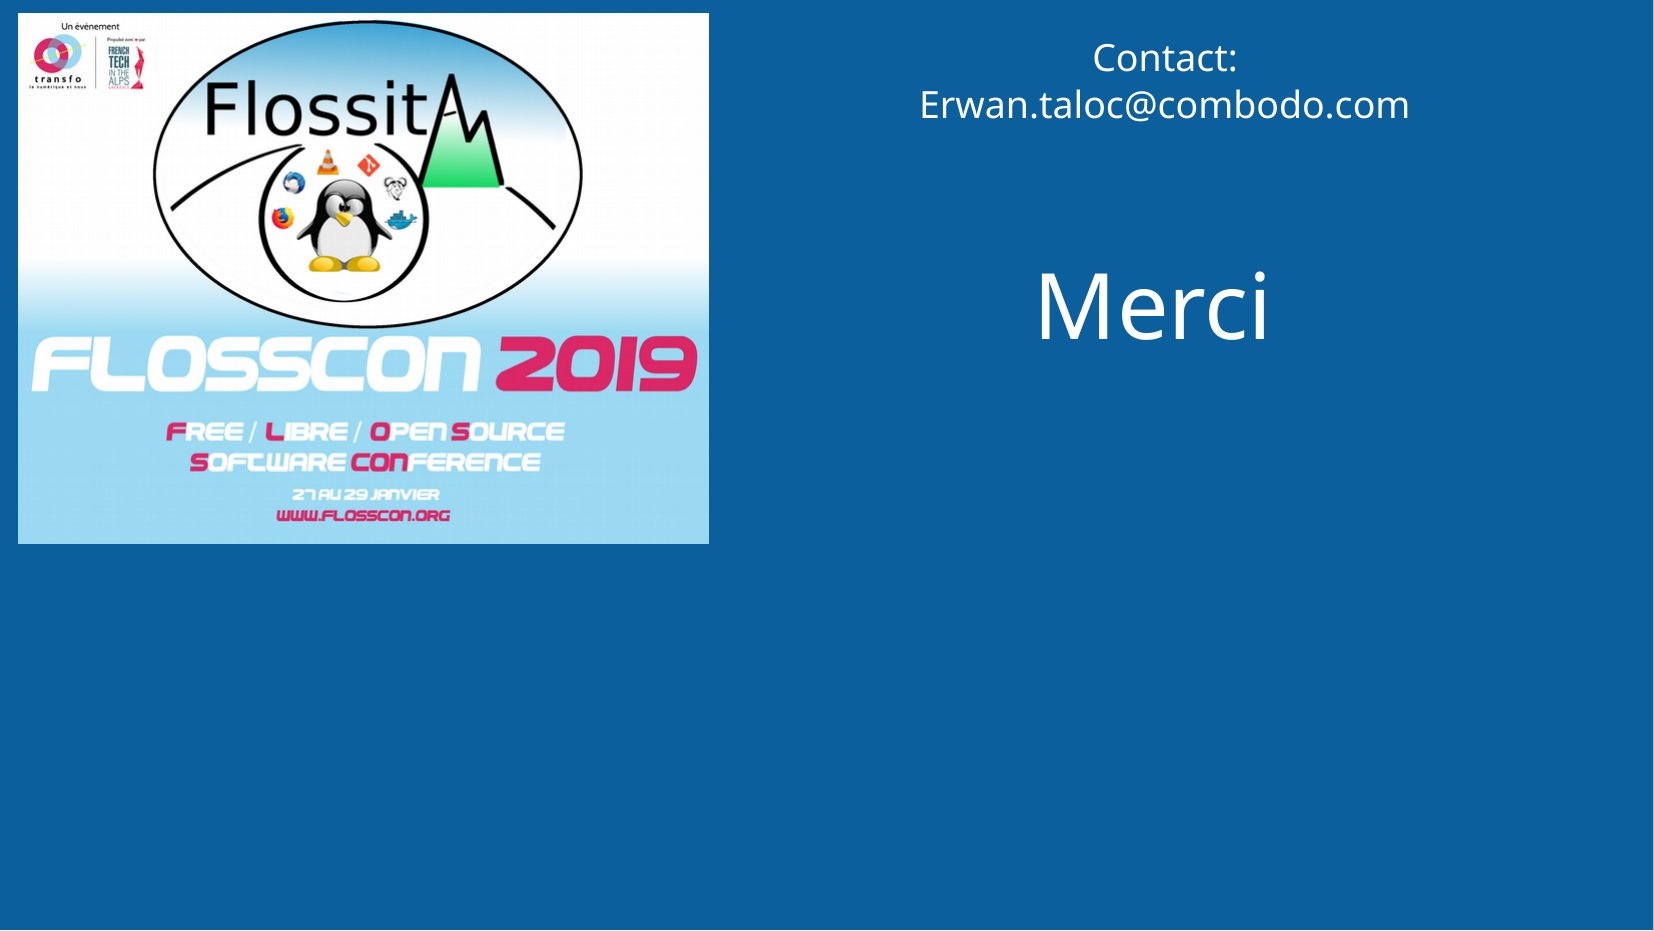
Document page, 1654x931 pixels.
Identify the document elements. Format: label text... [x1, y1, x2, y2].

picture [18, 13, 709, 544]
list Contact: Erwan.taloc@combodo.com Merci [747, 47, 1583, 414]
